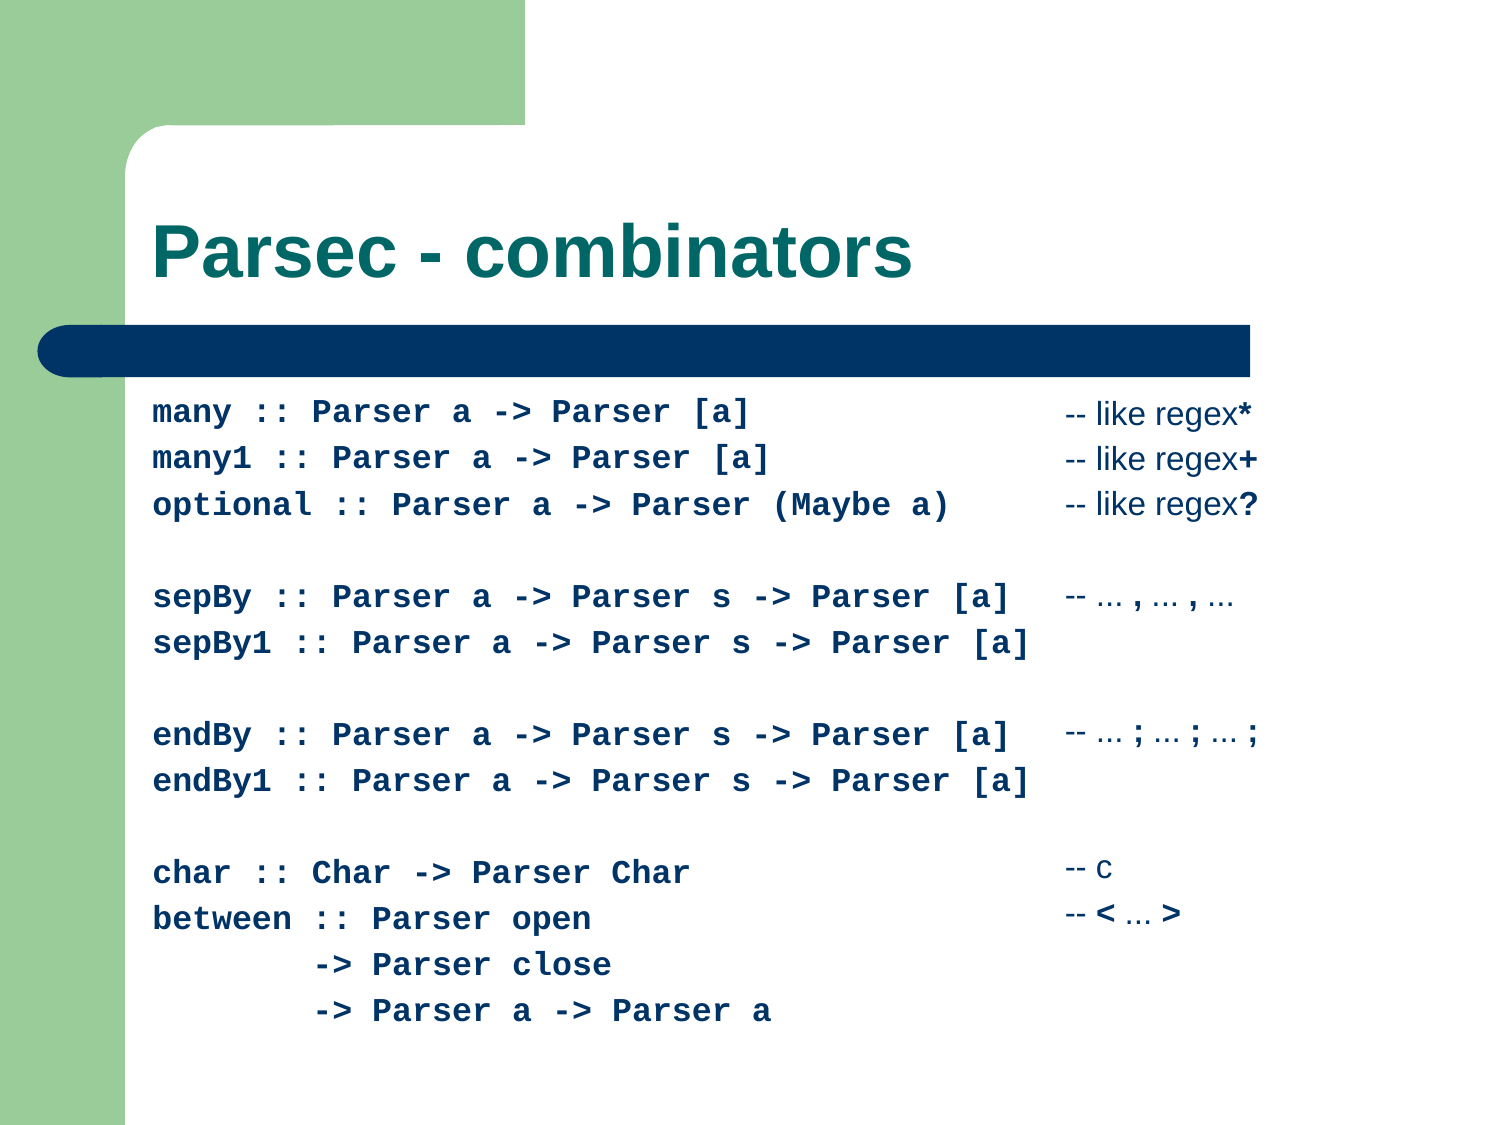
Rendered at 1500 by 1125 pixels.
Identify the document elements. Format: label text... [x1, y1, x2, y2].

title Parsec - combinators [136, 136, 1414, 301]
list many :: Parser a -> Parser [a] many1 :: Parser a -> Parser [a] optional :: Parser a -> Parser (Maybe a) sepBy :: Parser a -> Parser s -> Parser [a] sepBy1 :: Parser a -> Parser s -> Parser [a] endBy :: Parser a -> Parser s -> Parser [a] endBy1 :: Parser a -> Parser s -> Parser [a] char :: Char -> Parser Char between :: Parser open -> Parser close -> Parser a -> Parser a [137, 387, 1063, 1088]
list -- like regex* -- like regex+ -- like regex? -- ... , ... , ... -- ... ; ... ; ... ; -- c -- < ... > [1050, 387, 1400, 1038]
